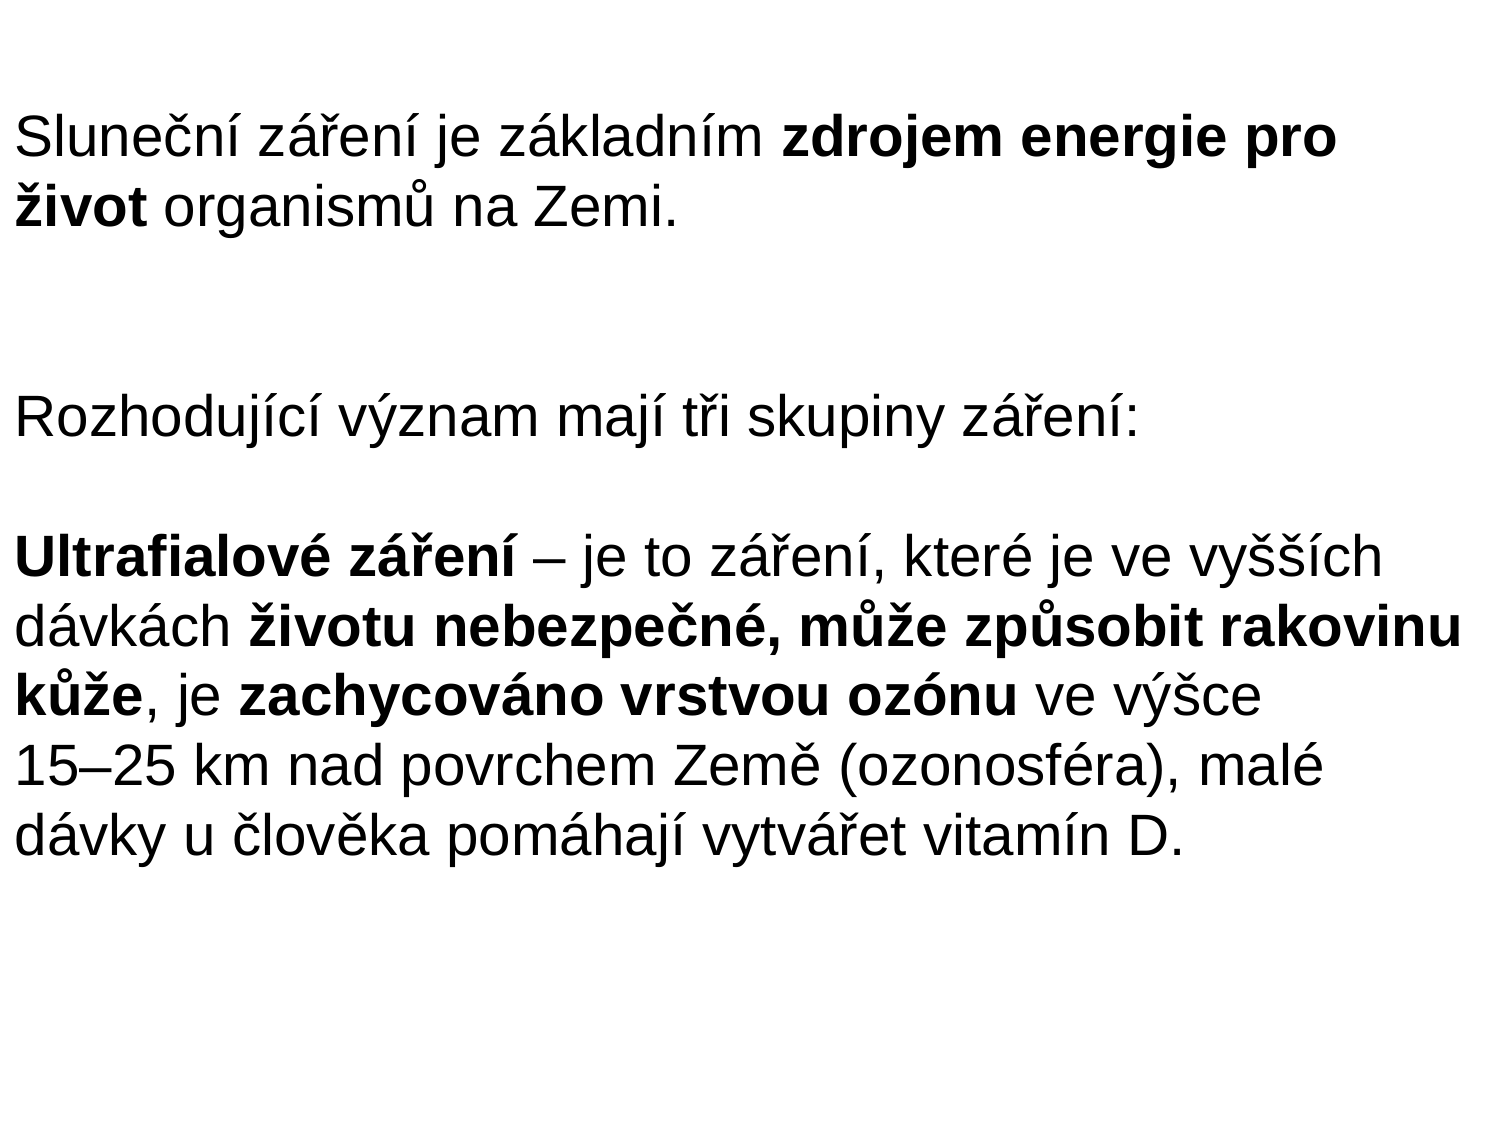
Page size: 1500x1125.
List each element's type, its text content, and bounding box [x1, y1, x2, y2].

text_box Sluneční záření je základním zdrojem energie pro život organismů na Zemi. Rozhodující význam mají tři skupiny záření: Ultrafialové záření – je to záření, které je ve vyšších dávkách životu nebezpečné, může způsobit rakovinu kůže, je zachycováno vrstvou ozónu ve výšce 15–25 km nad povrchem Země (ozonosféra), malé dávky u člověka pomáhají vytvářet vitamín D. [0, 90, 1500, 946]
